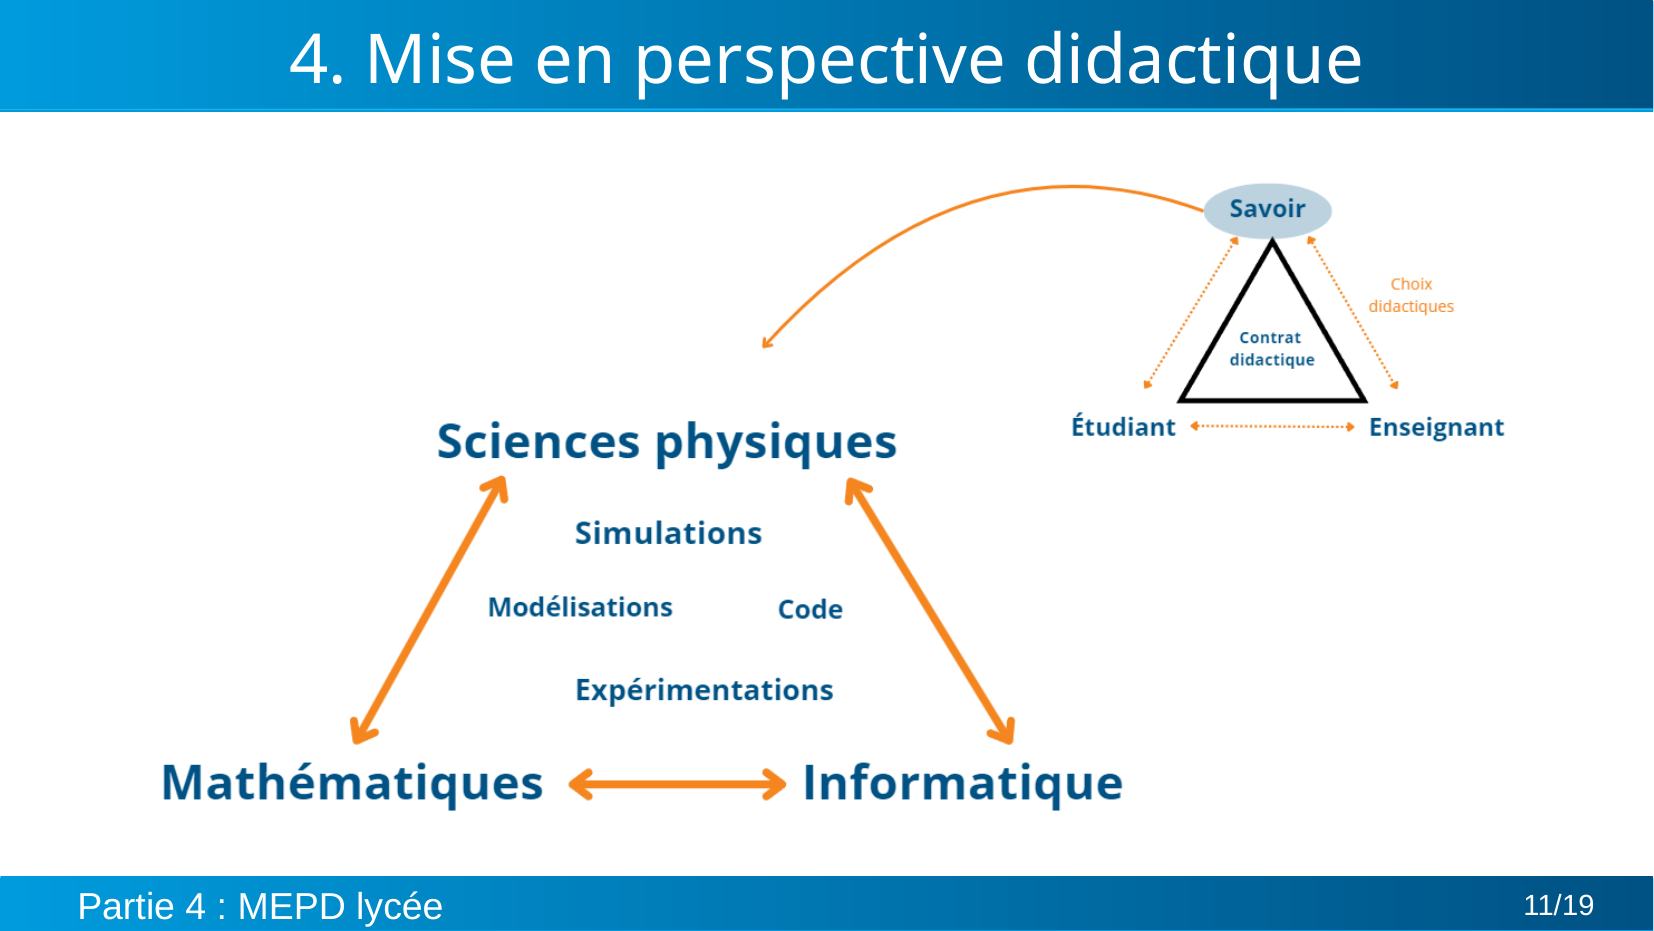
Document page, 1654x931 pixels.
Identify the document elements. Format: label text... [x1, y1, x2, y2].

picture [136, 138, 1531, 853]
text_box Partie 4 : MEPD lycée [62, 878, 459, 931]
title 4. Mise en perspective didactique [59, 17, 1595, 97]
